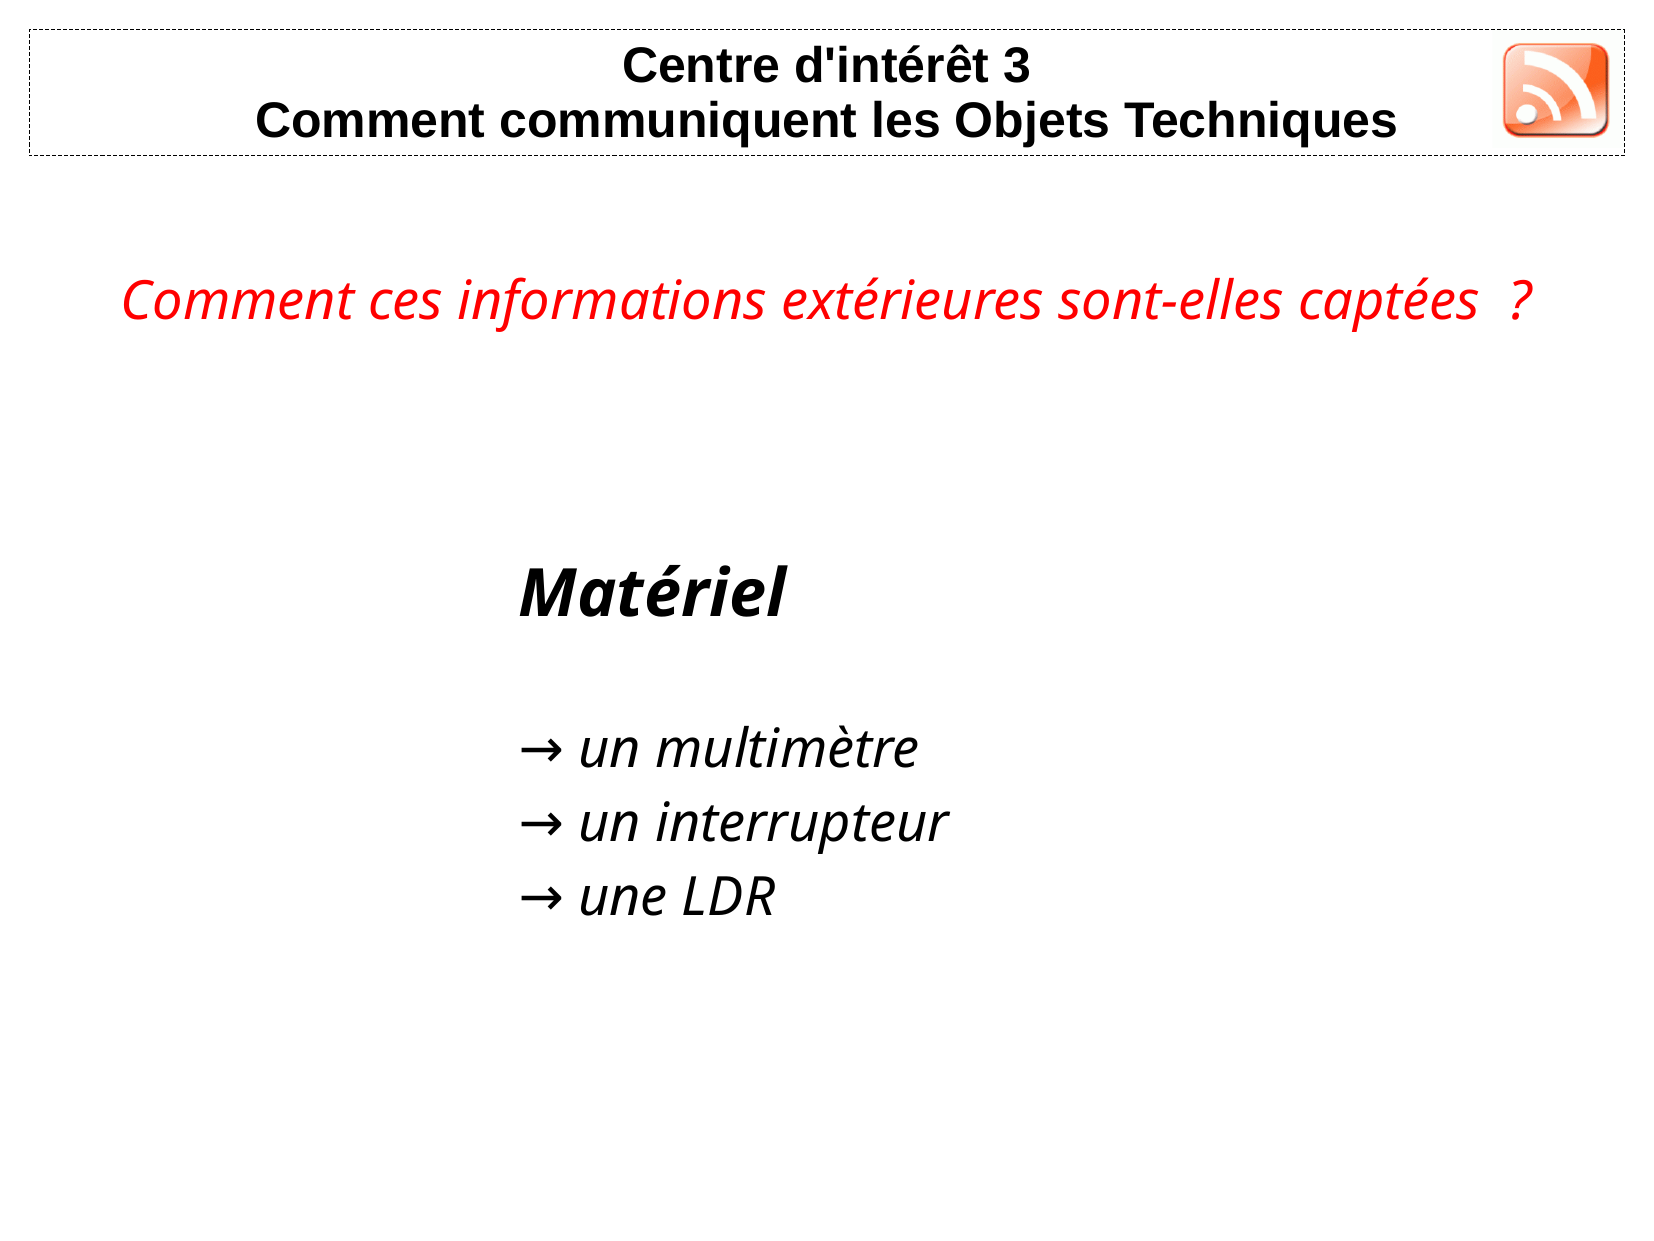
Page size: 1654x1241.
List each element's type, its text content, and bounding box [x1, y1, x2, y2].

text_box Comment ces informations extérieures sont-elles captées ? [44, 253, 1610, 345]
text_box Matériel → un multimètre → un interrupteur → une LDR [503, 537, 1150, 948]
text_box Centre d'intérêt 3 Comment communiquent les Objets Techniques [29, 29, 1625, 156]
